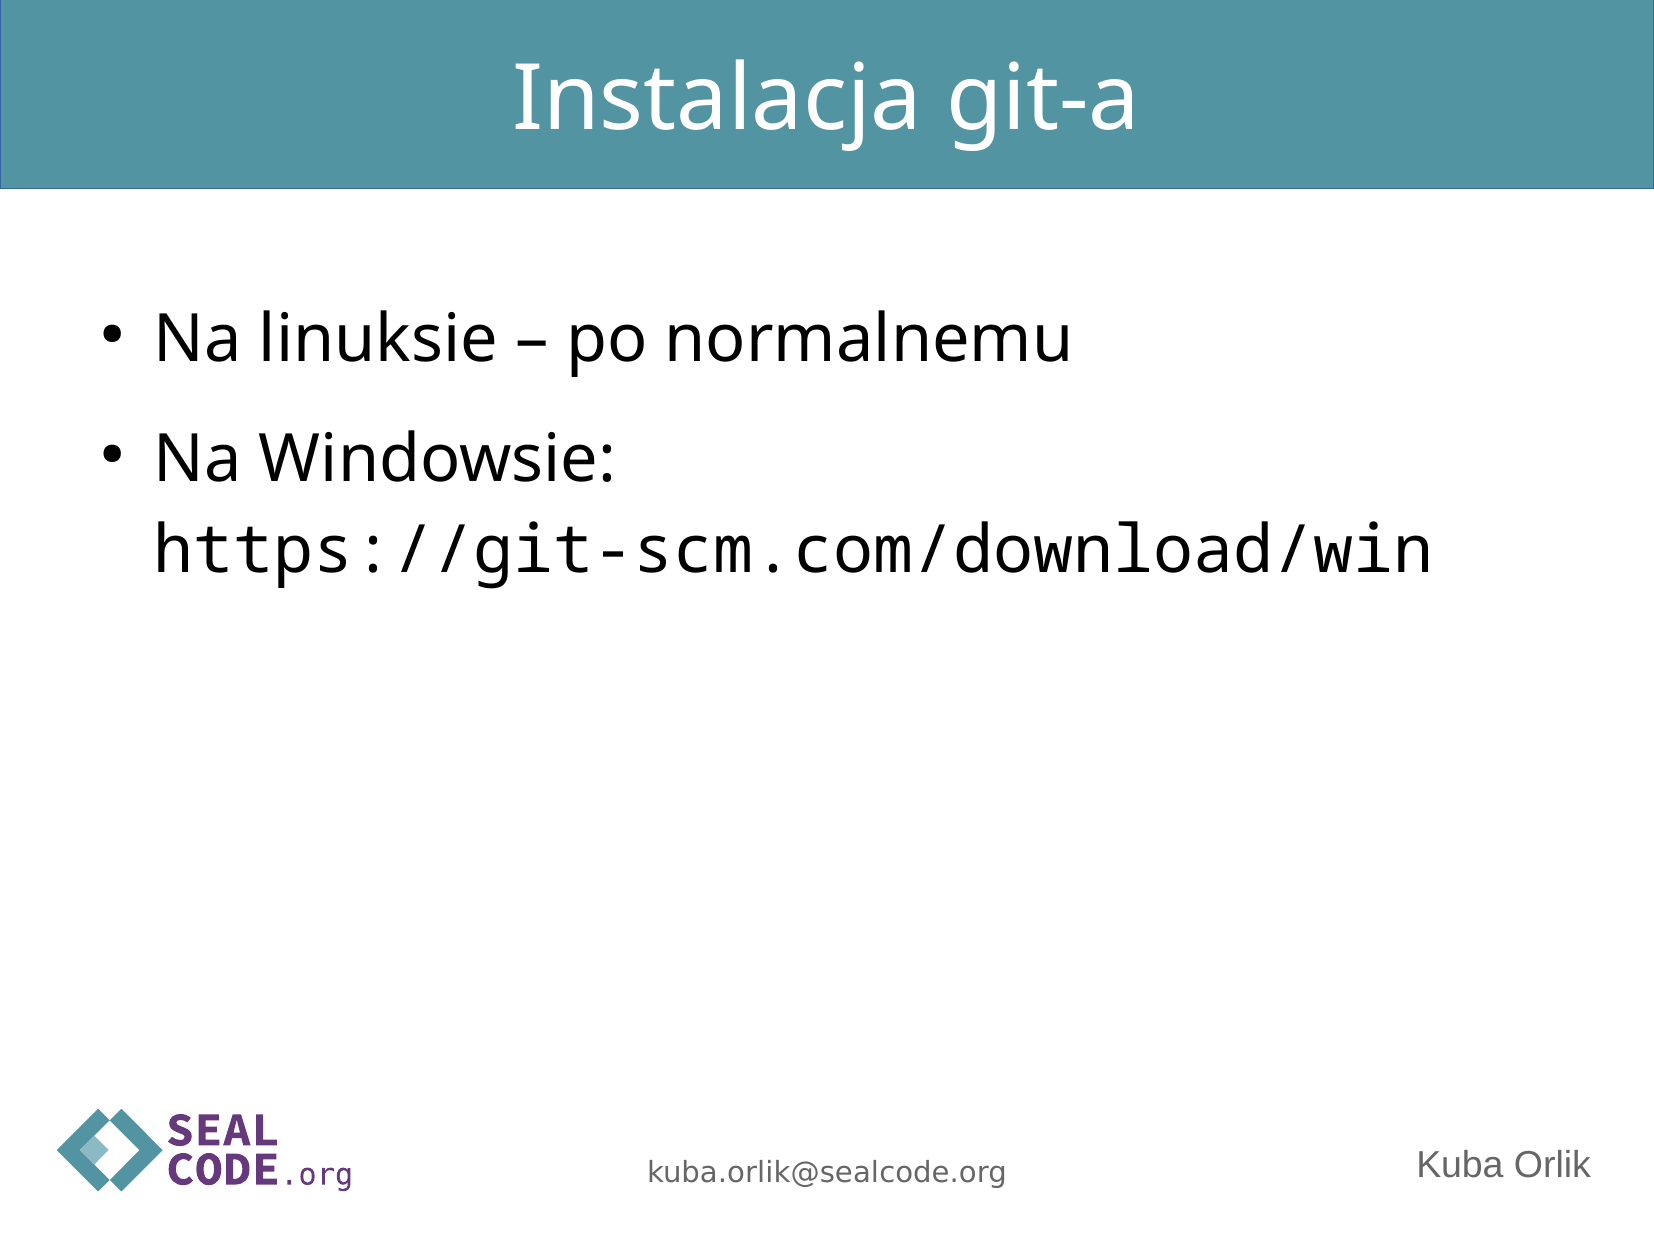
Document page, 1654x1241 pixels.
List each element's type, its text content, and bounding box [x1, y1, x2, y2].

list Na linuksie – po normalnemu Na Windowsie: https://git-scm.com/download/win [82, 290, 1571, 1010]
title Instalacja git-a [82, 0, 1571, 190]
